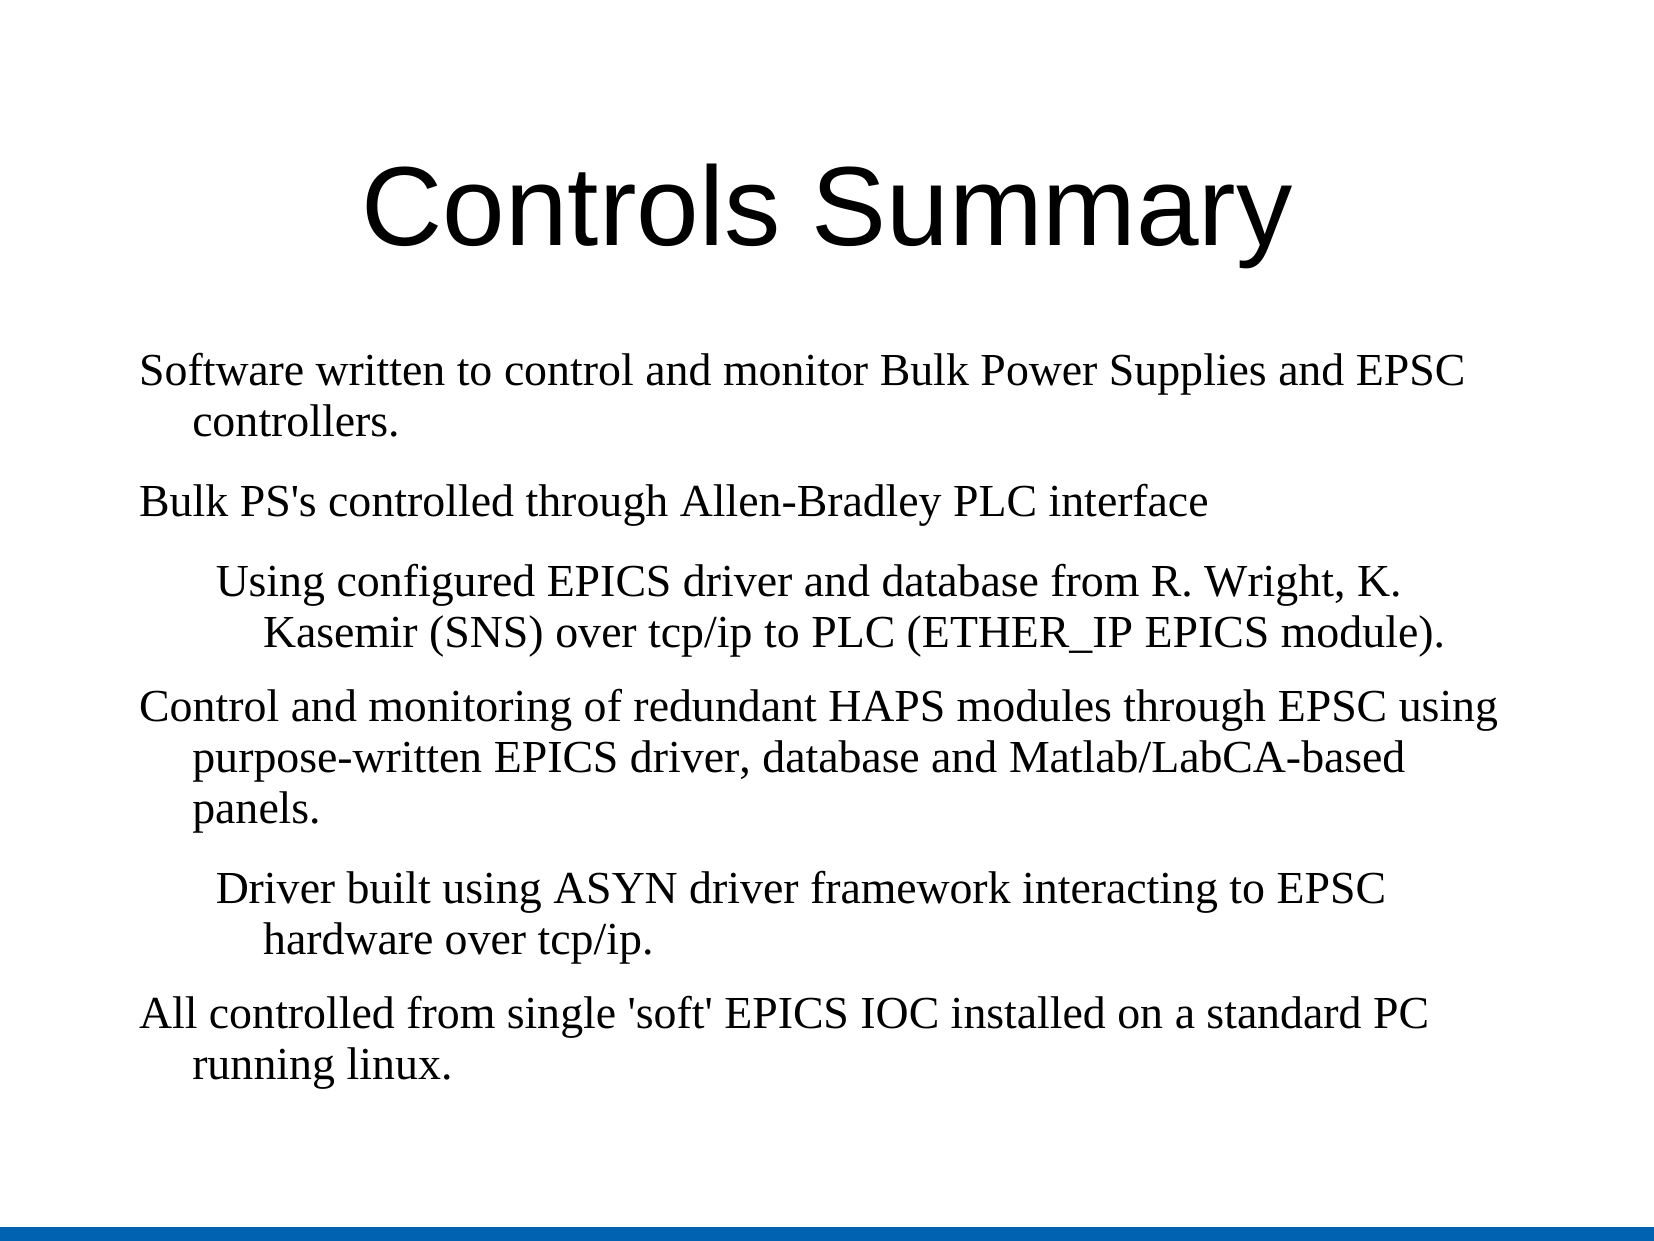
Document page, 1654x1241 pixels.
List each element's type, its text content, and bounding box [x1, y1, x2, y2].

list Software written to control and monitor Bulk Power Supplies and EPSC controllers. Bulk PS's controlled through Allen-Bradley PLC interface Using configured EPICS driver and database from R. Wright, K. Kasemir (SNS) over tcp/ip to PLC (ETHER_IP EPICS module). Control and monitoring of redundant HAPS modules through EPSC using purpose-written EPICS driver, database and Matlab/LabCA-based panels. Driver built using ASYN driver framework interacting to EPSC hardware over tcp/ip. All controlled from single 'soft' EPICS IOC installed on a standard PC running linux. [121, 344, 1533, 1147]
title Controls Summary [121, 102, 1533, 311]
